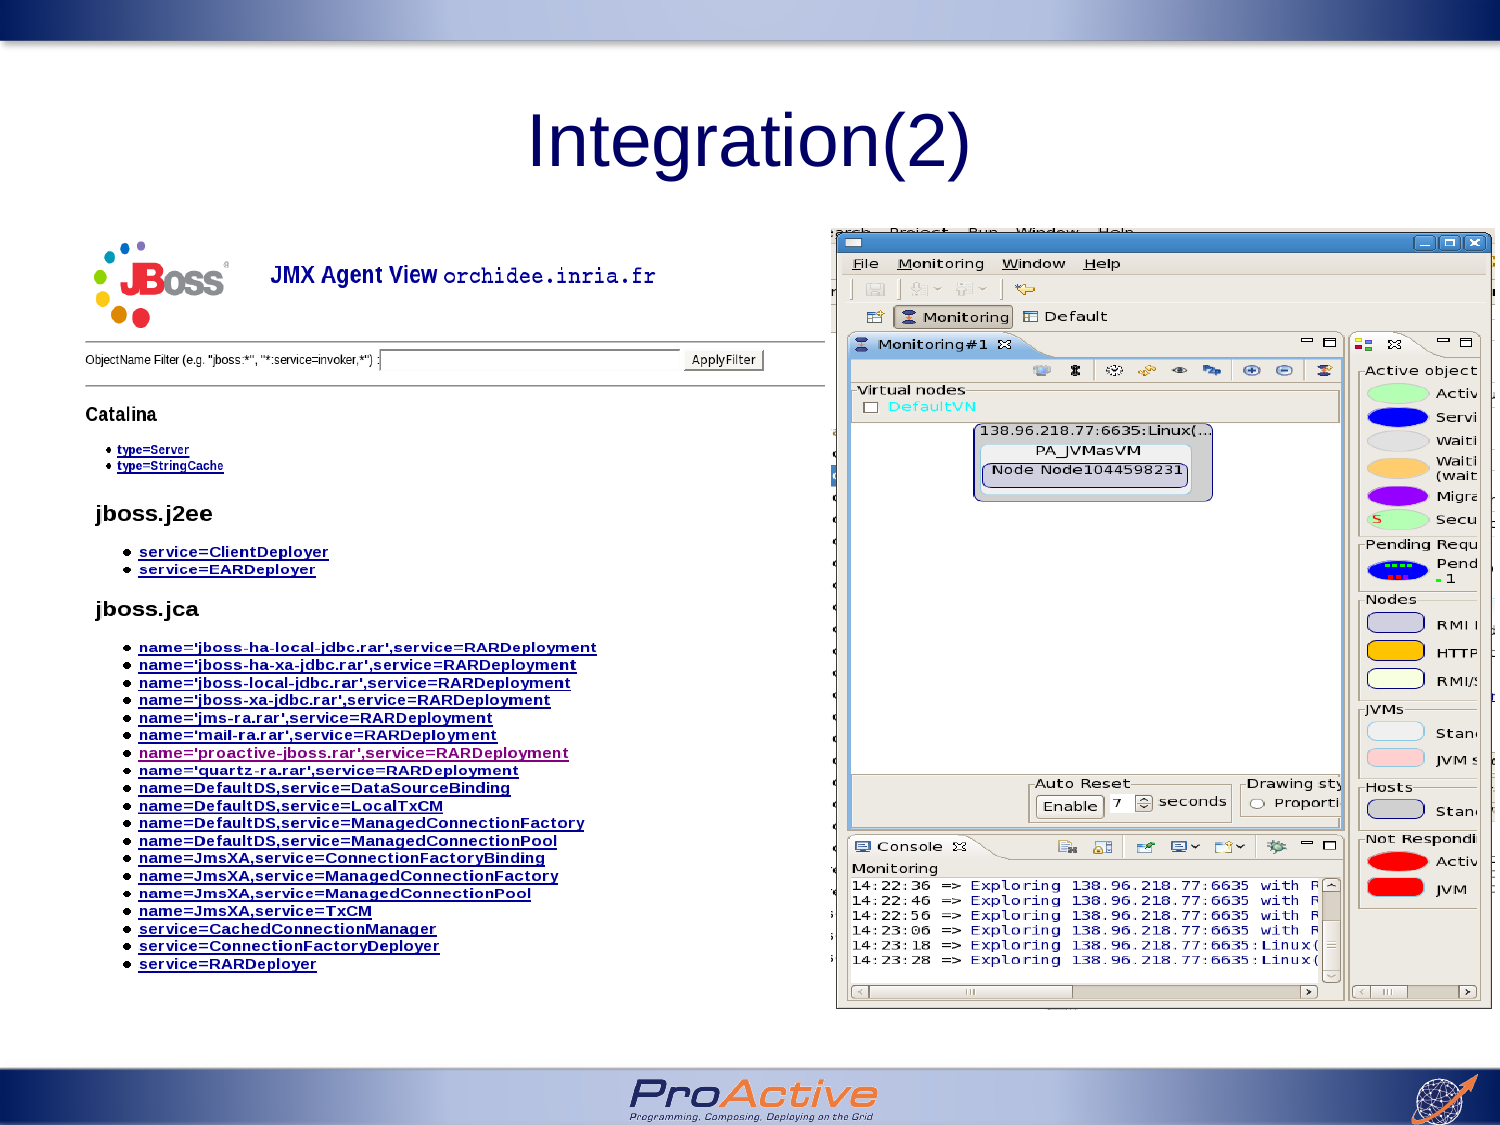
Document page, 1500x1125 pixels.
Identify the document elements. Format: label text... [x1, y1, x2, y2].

picture [0, 1045, 1500, 1125]
title Integration(2) [75, 54, 1426, 224]
picture [25, 224, 1500, 1013]
picture [0, 0, 1500, 57]
